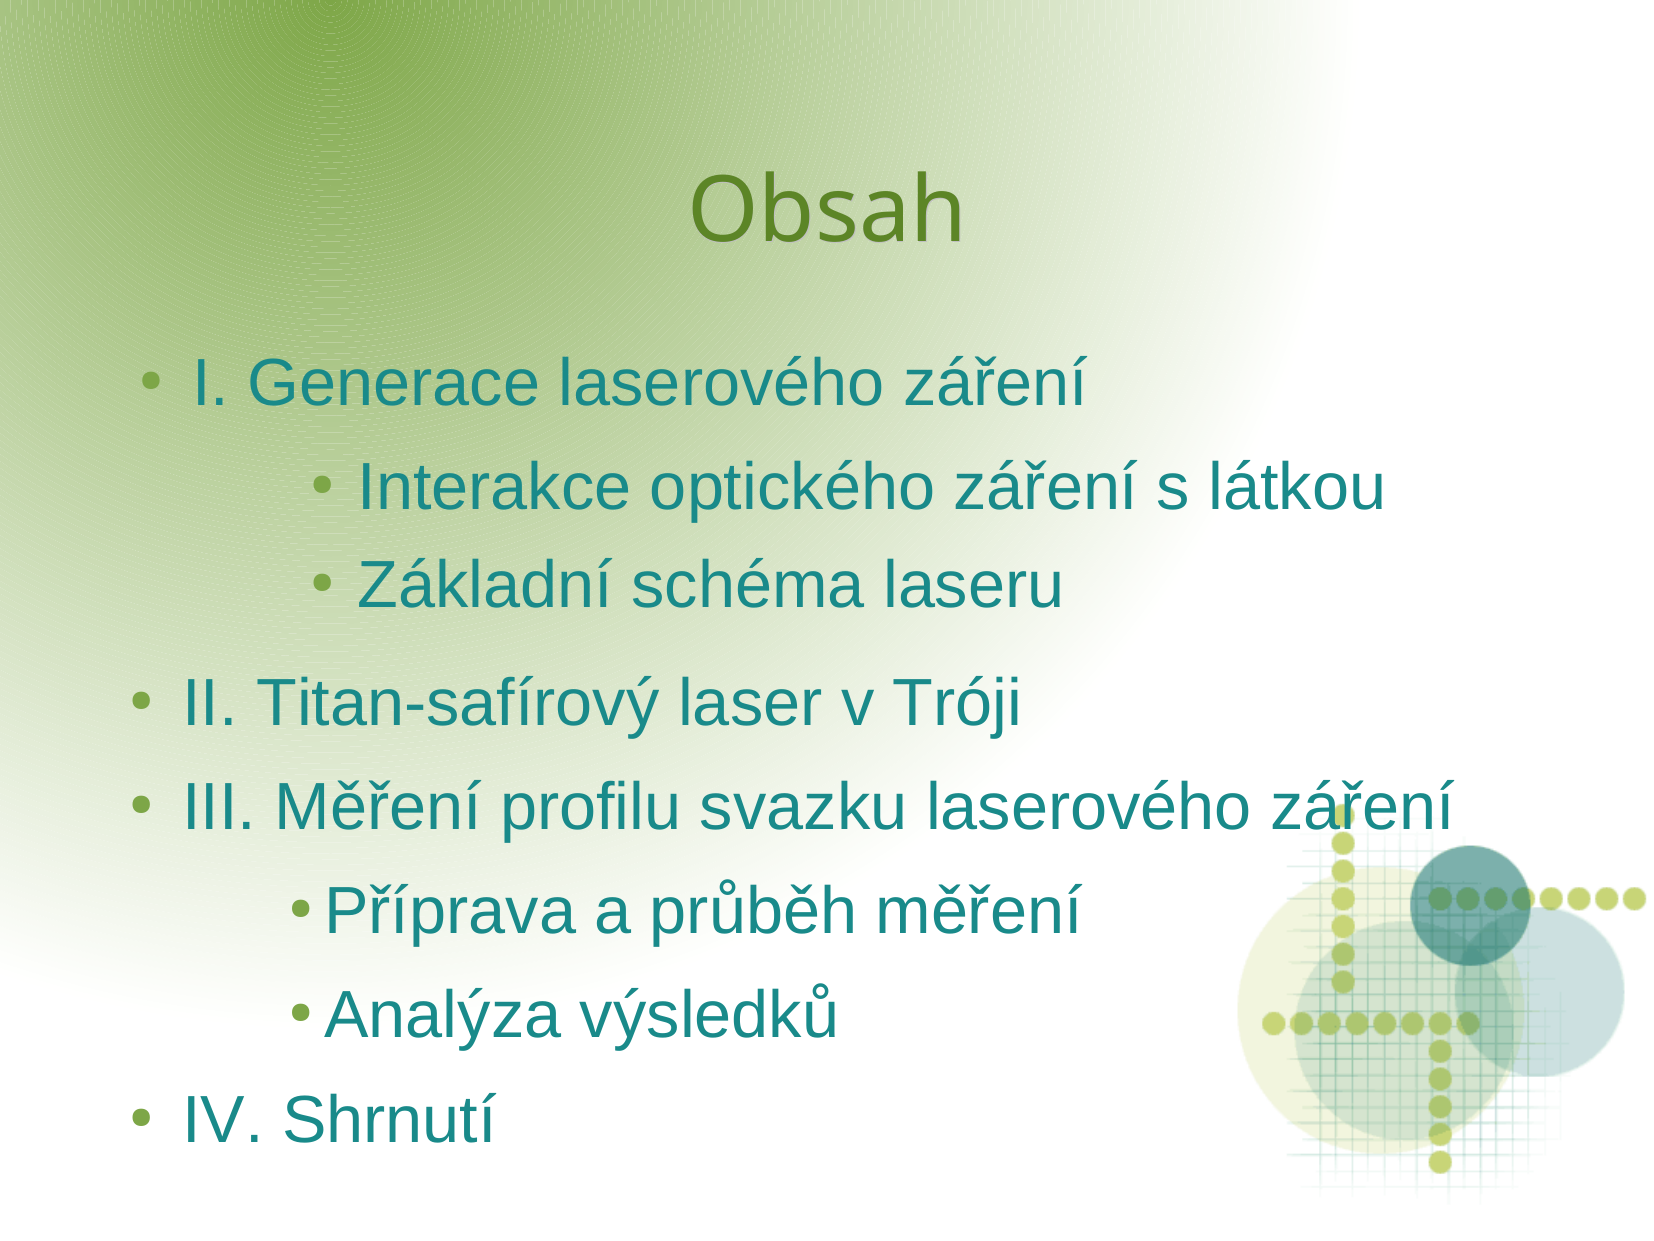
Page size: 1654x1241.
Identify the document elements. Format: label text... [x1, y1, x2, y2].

title Obsah [121, 102, 1534, 311]
list I. Generace laserového záření Interakce optického záření s látkou Základní schéma laseru [121, 344, 1534, 664]
text_box II. Titan-safírový laser v Tróji III. Měření profilu svazku laserového záření Příprava a průběh měření Analýza výsledků IV. Shrnutí [111, 664, 1546, 1157]
picture [1224, 792, 1654, 1211]
